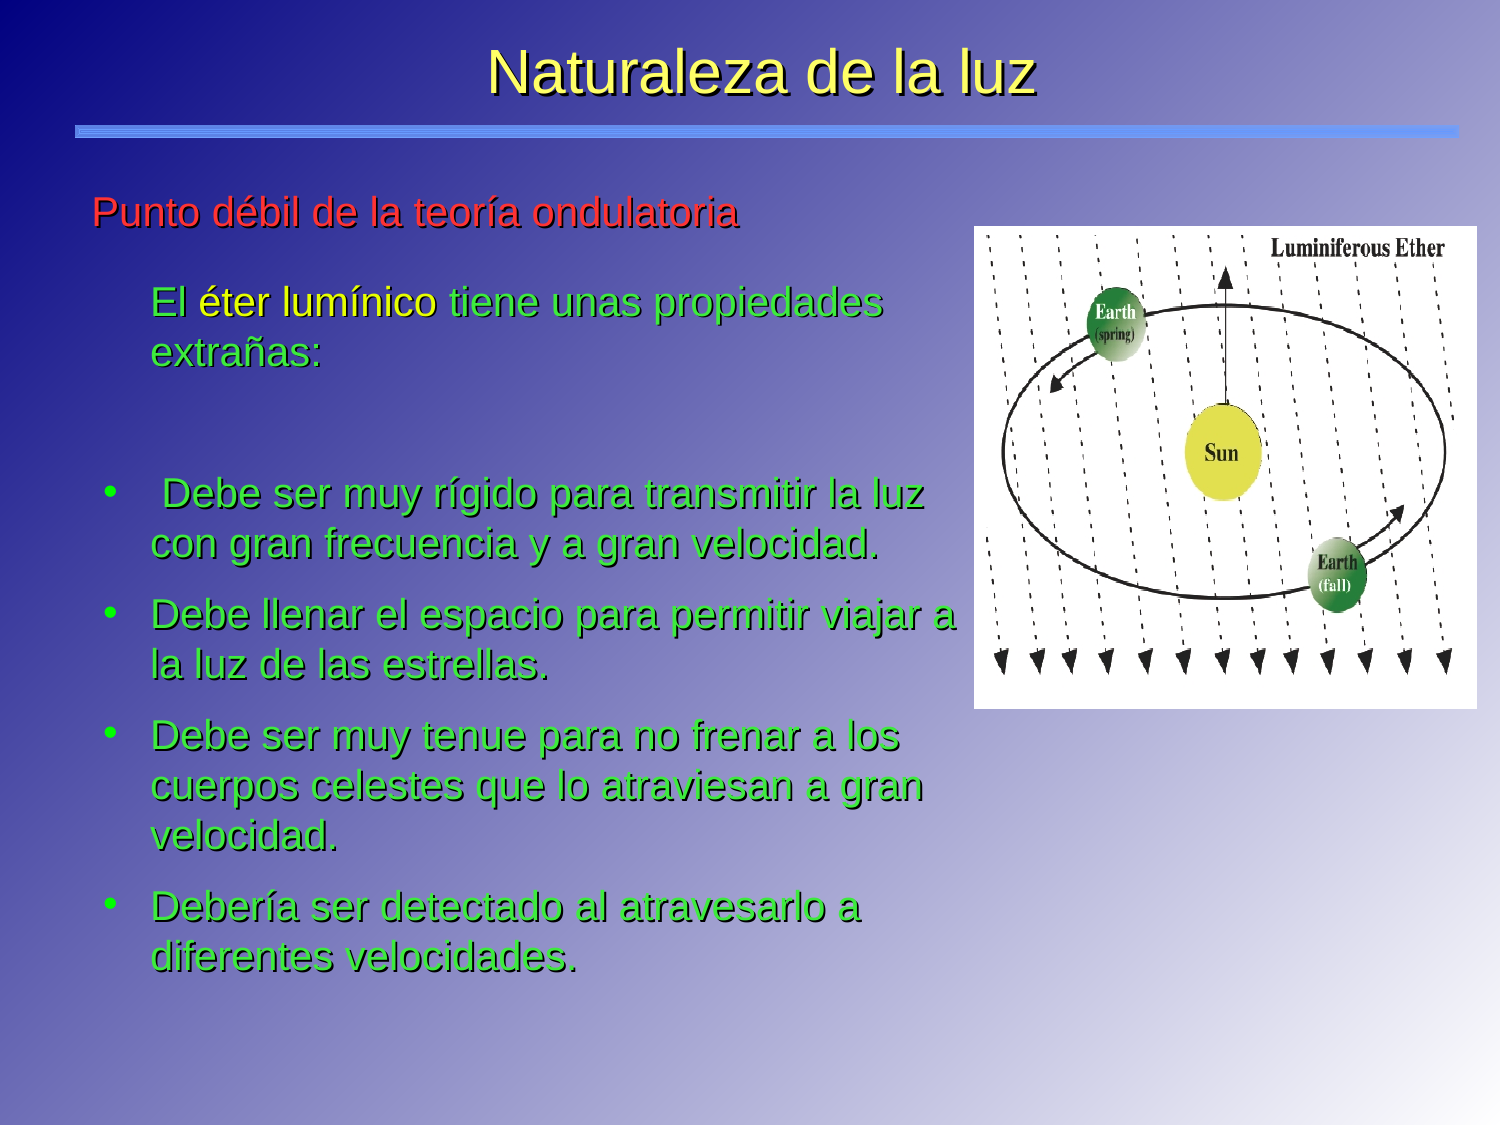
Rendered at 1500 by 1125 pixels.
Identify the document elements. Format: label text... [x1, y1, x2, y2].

text_box El éter lumínico tiene unas propiedades extrañas: Debe ser muy rígido para transmitir la luz con gran frecuencia y a gran velocidad. Debe llenar el espacio para permitir viajar a la luz de las estrellas. Debe ser muy tenue para no frenar a los cuerpos celestes que lo atraviesan a gran velocidad. Debería ser detectado al atravesarlo a diferentes velocidades. [88, 266, 974, 384]
picture [974, 226, 1477, 709]
text_box [96, 706, 126, 782]
text_box Naturaleza de la luz [50, 23, 1476, 114]
text_box Punto débil de la teoría ondulatoria [29, 177, 1064, 265]
text_box [75, 125, 1460, 138]
